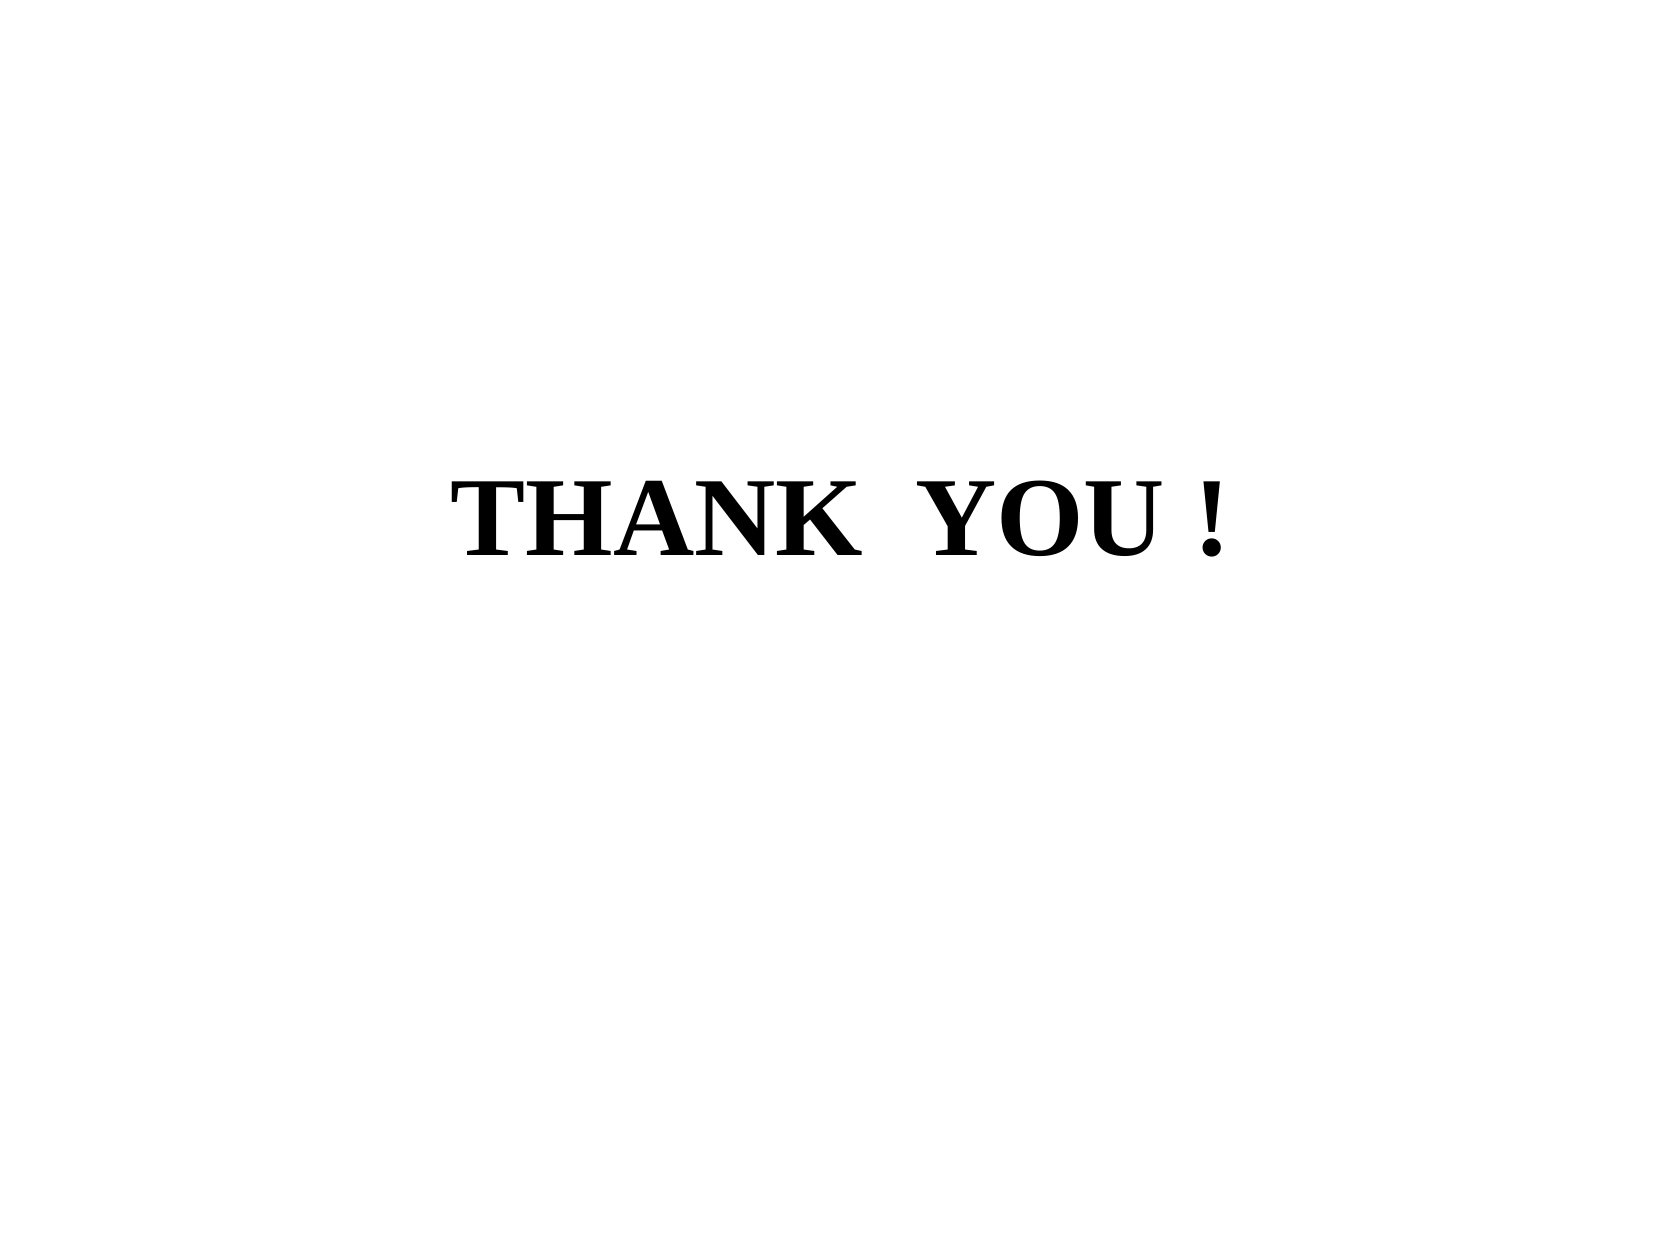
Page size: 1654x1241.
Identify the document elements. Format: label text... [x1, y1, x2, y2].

title THANK YOU ! [76, 413, 1565, 621]
